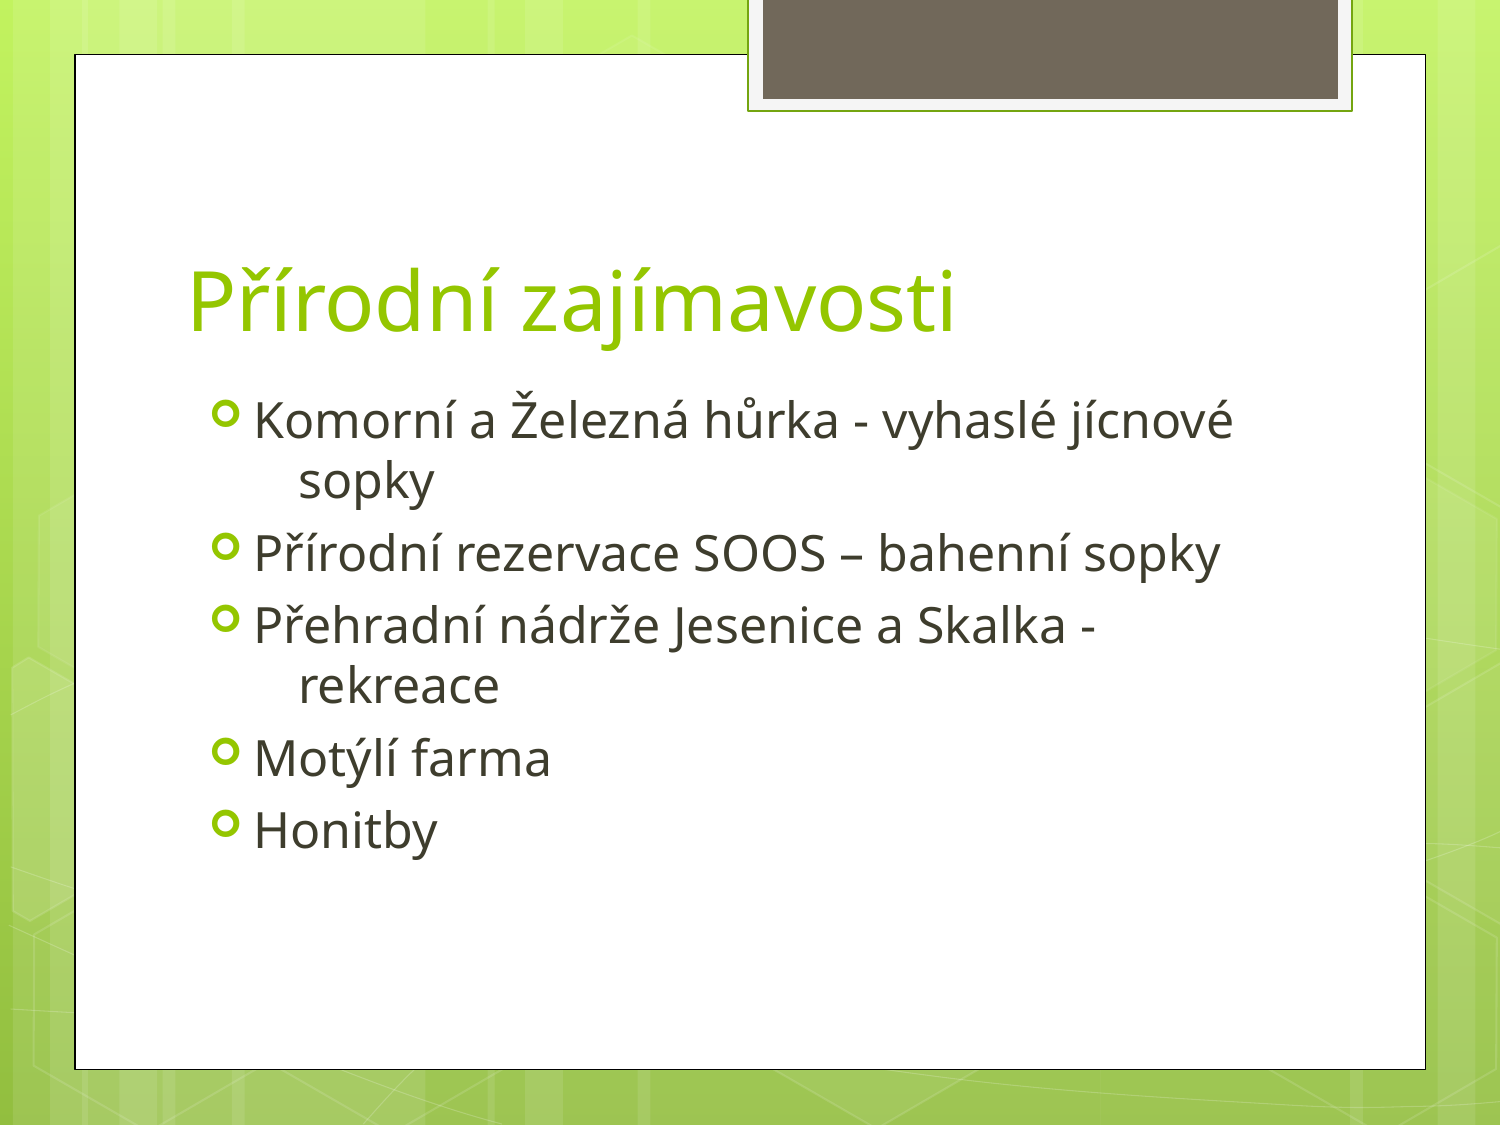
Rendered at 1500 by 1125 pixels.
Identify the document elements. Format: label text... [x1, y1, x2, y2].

list Komorní a Železná hůrka - vyhaslé jícnové sopky Přírodní rezervace SOOS – bahenní sopky Přehradní nádrže Jesenice a Skalka -rekreace Motýlí farma Honitby [171, 381, 1283, 957]
title Přírodní zajímavosti [171, 168, 1324, 356]
